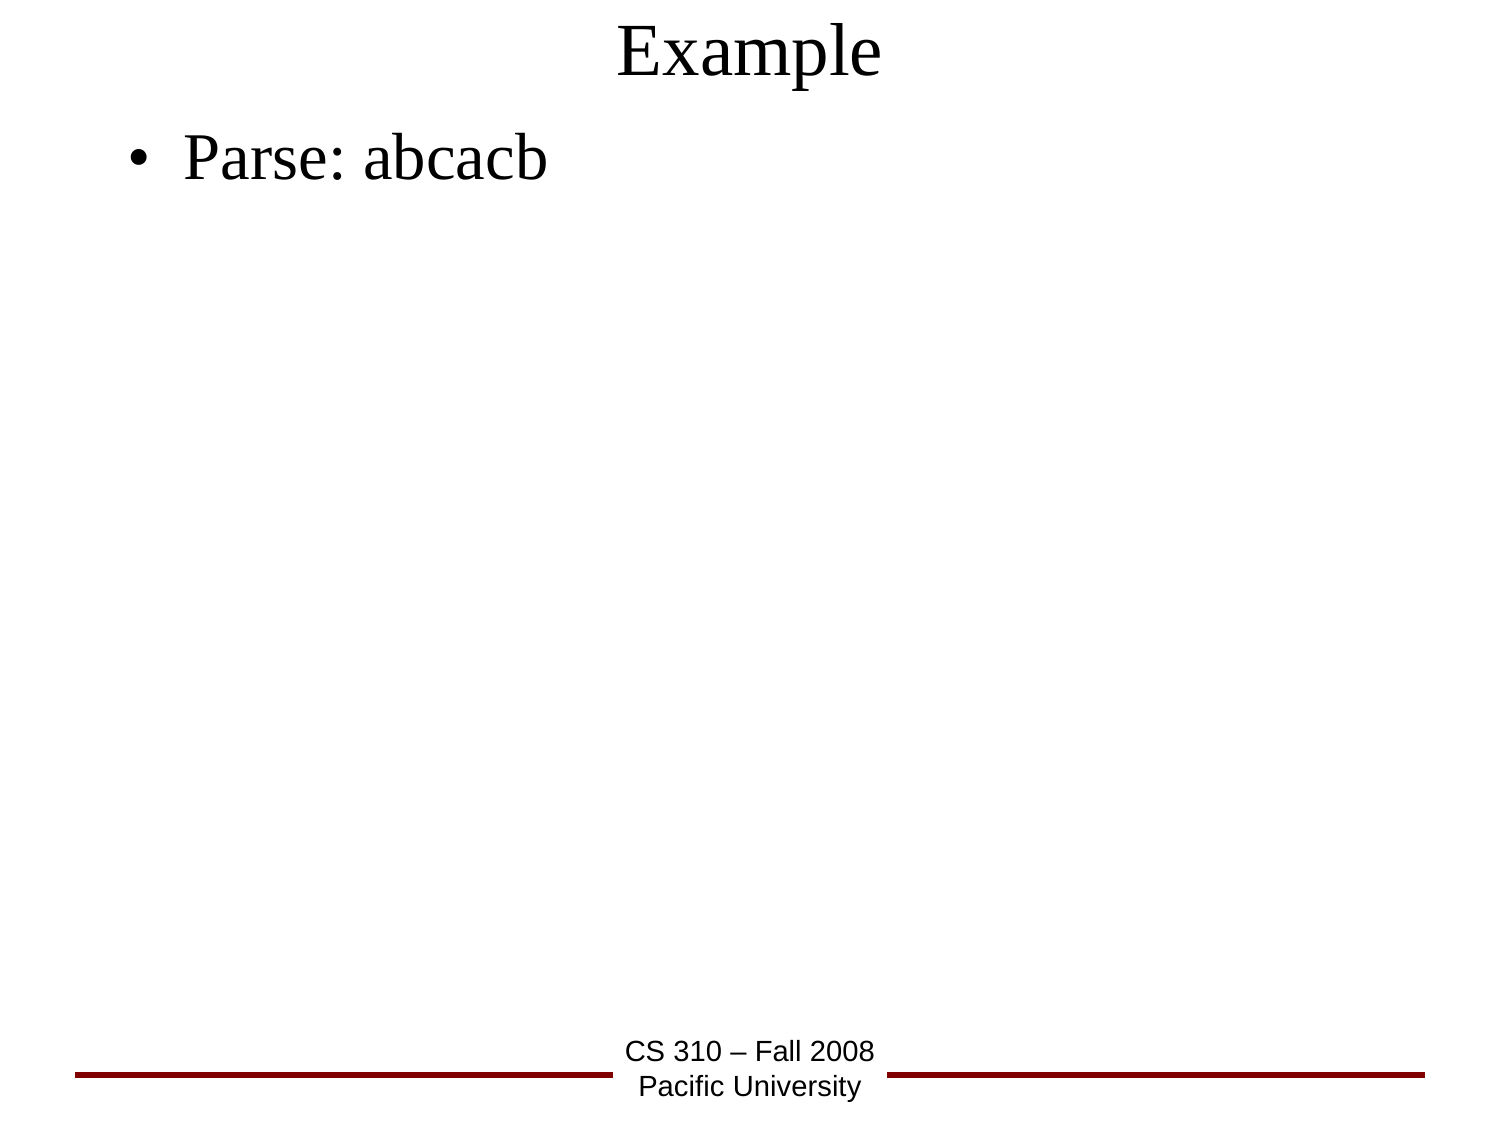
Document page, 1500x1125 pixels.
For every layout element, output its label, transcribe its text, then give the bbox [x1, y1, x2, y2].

list Parse: abcacb [112, 112, 1388, 1001]
title Example [112, 0, 1388, 100]
